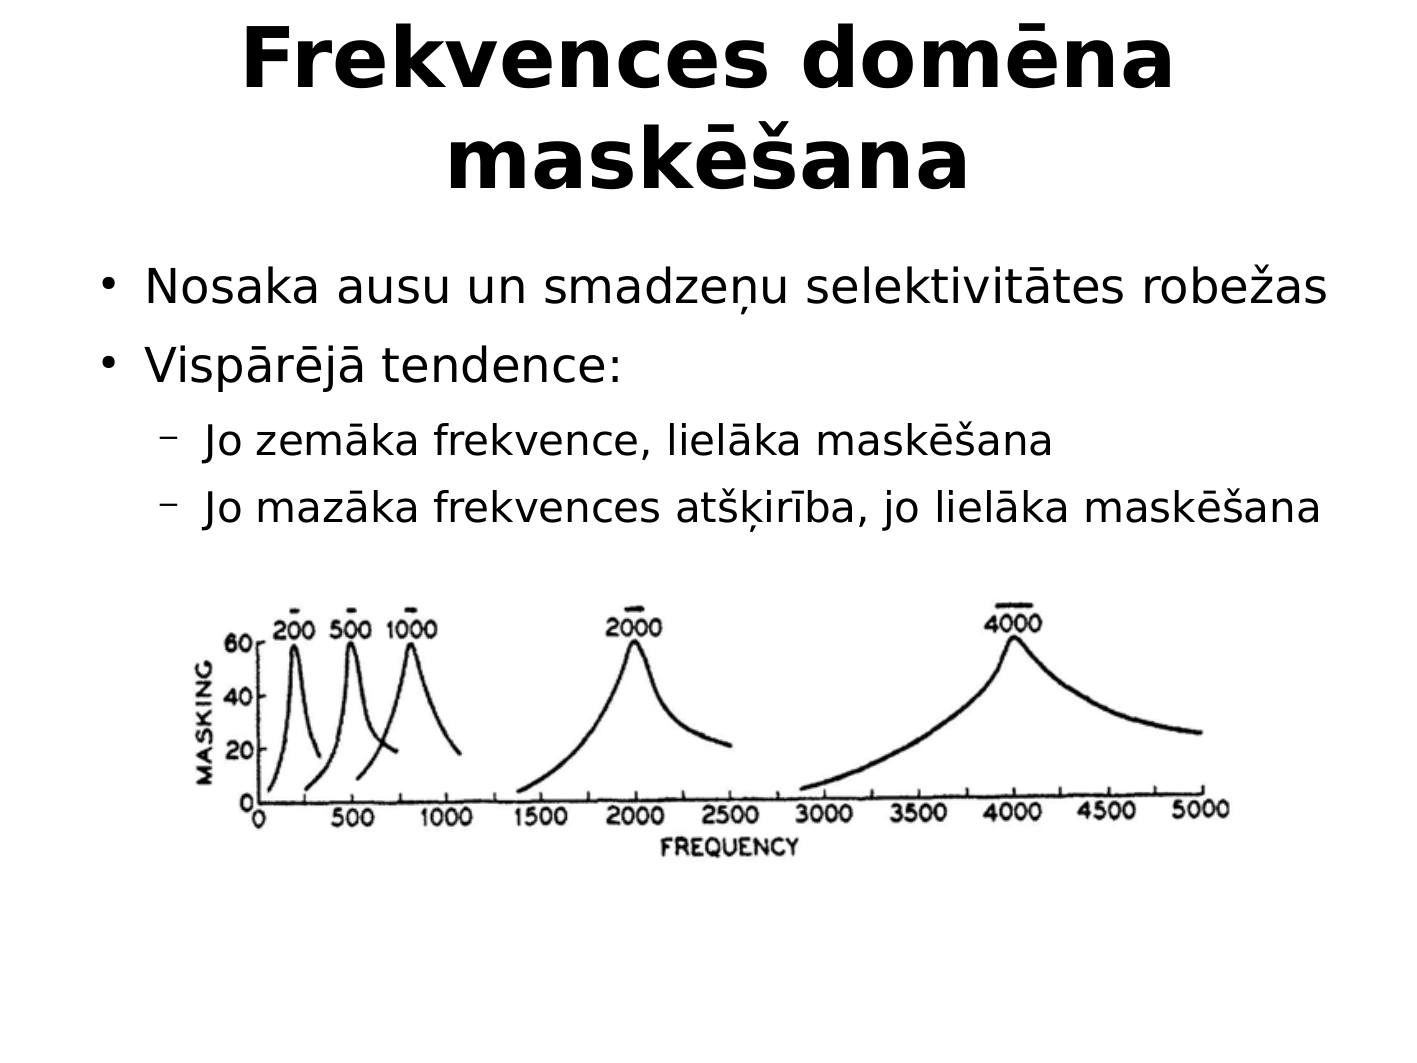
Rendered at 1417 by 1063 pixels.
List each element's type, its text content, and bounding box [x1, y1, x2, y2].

list Nosaka ausu un smadzeņu selektivitātes robežas Vispārējā tendence: Jo zemāka frekvence, lielāka maskēšana Jo mazāka frekvences atšķirība, jo lielāka maskēšana [70, 248, 1346, 543]
picture [168, 570, 1248, 865]
title Frekvences domēna maskēšana [70, 42, 1346, 168]
